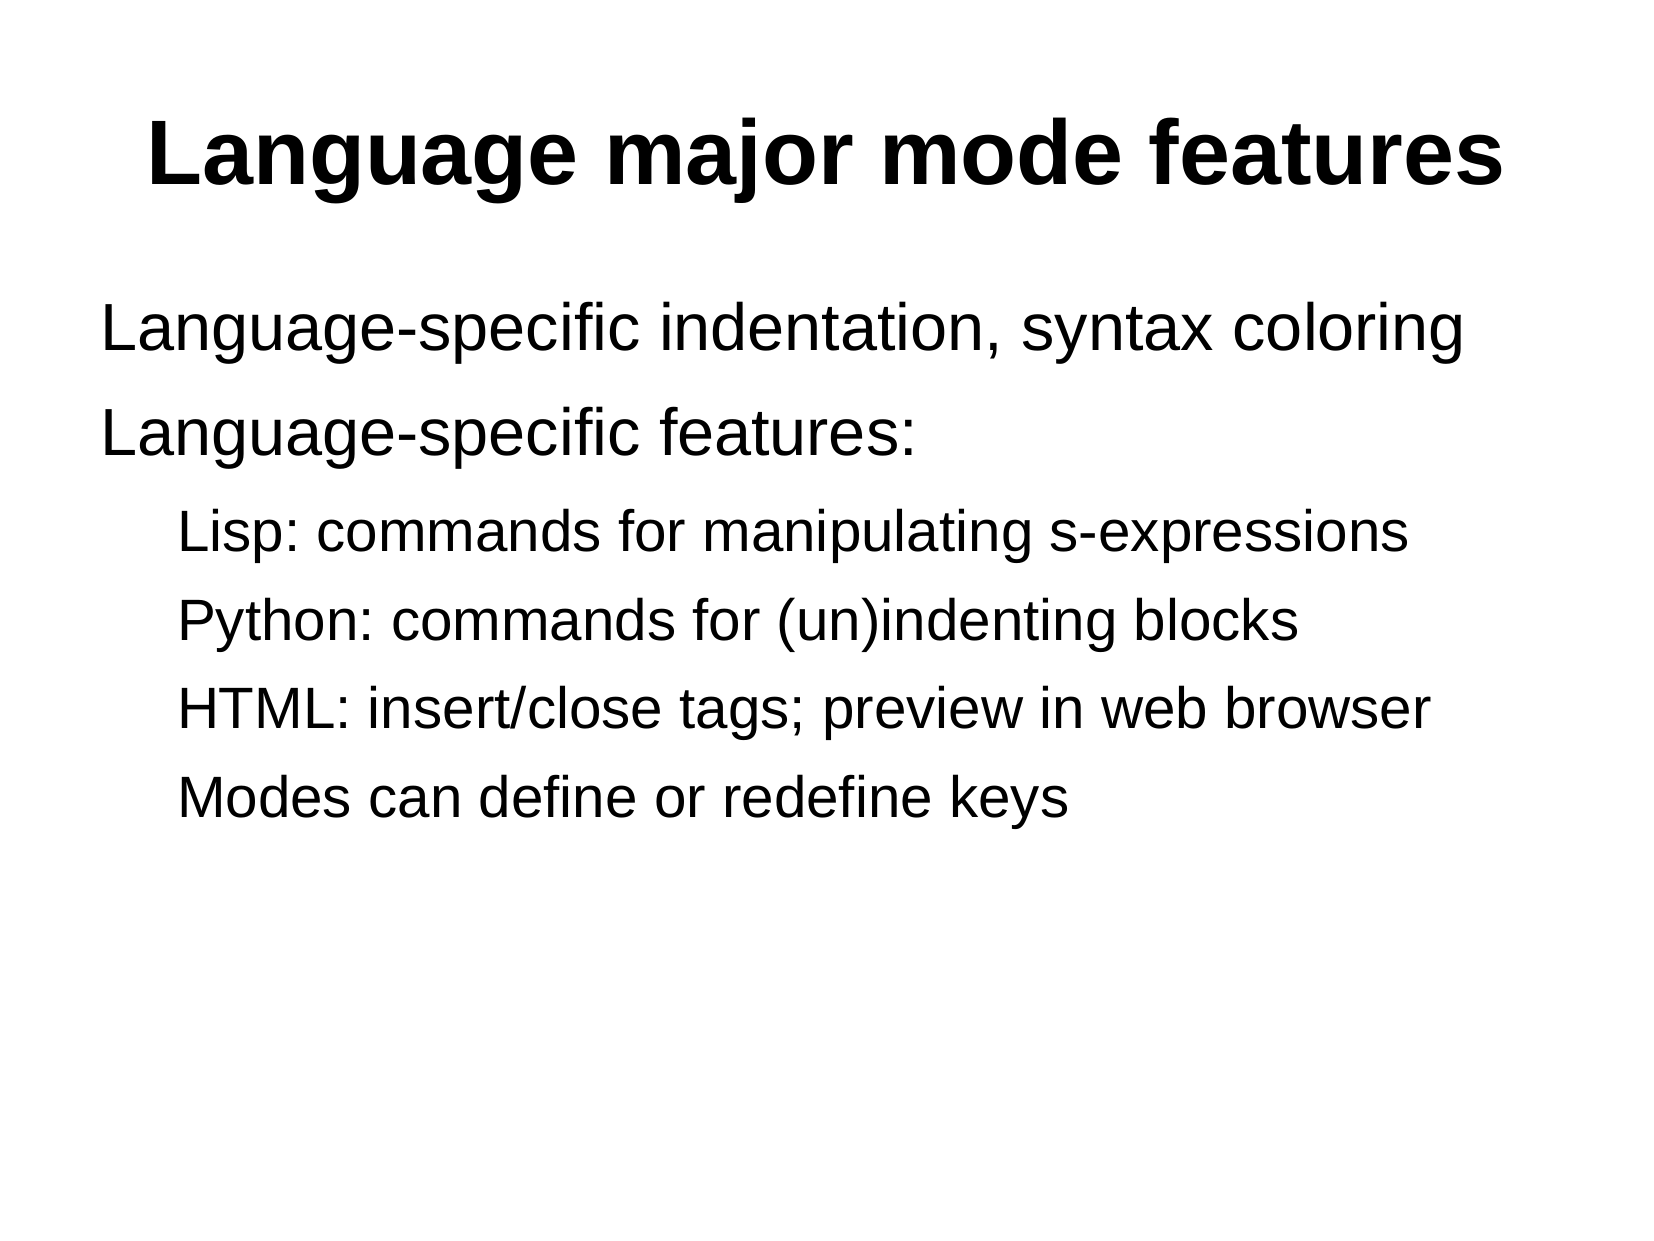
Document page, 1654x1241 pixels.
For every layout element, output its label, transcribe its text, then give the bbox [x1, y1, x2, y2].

list Language-specific indentation, syntax coloring Language-specific features: Lisp: commands for manipulating s-expressions Python: commands for (un)indenting blocks HTML: insert/close tags; preview in web browser Modes can define or redefine keys [82, 290, 1571, 1094]
title Language major mode features [82, 56, 1571, 250]
